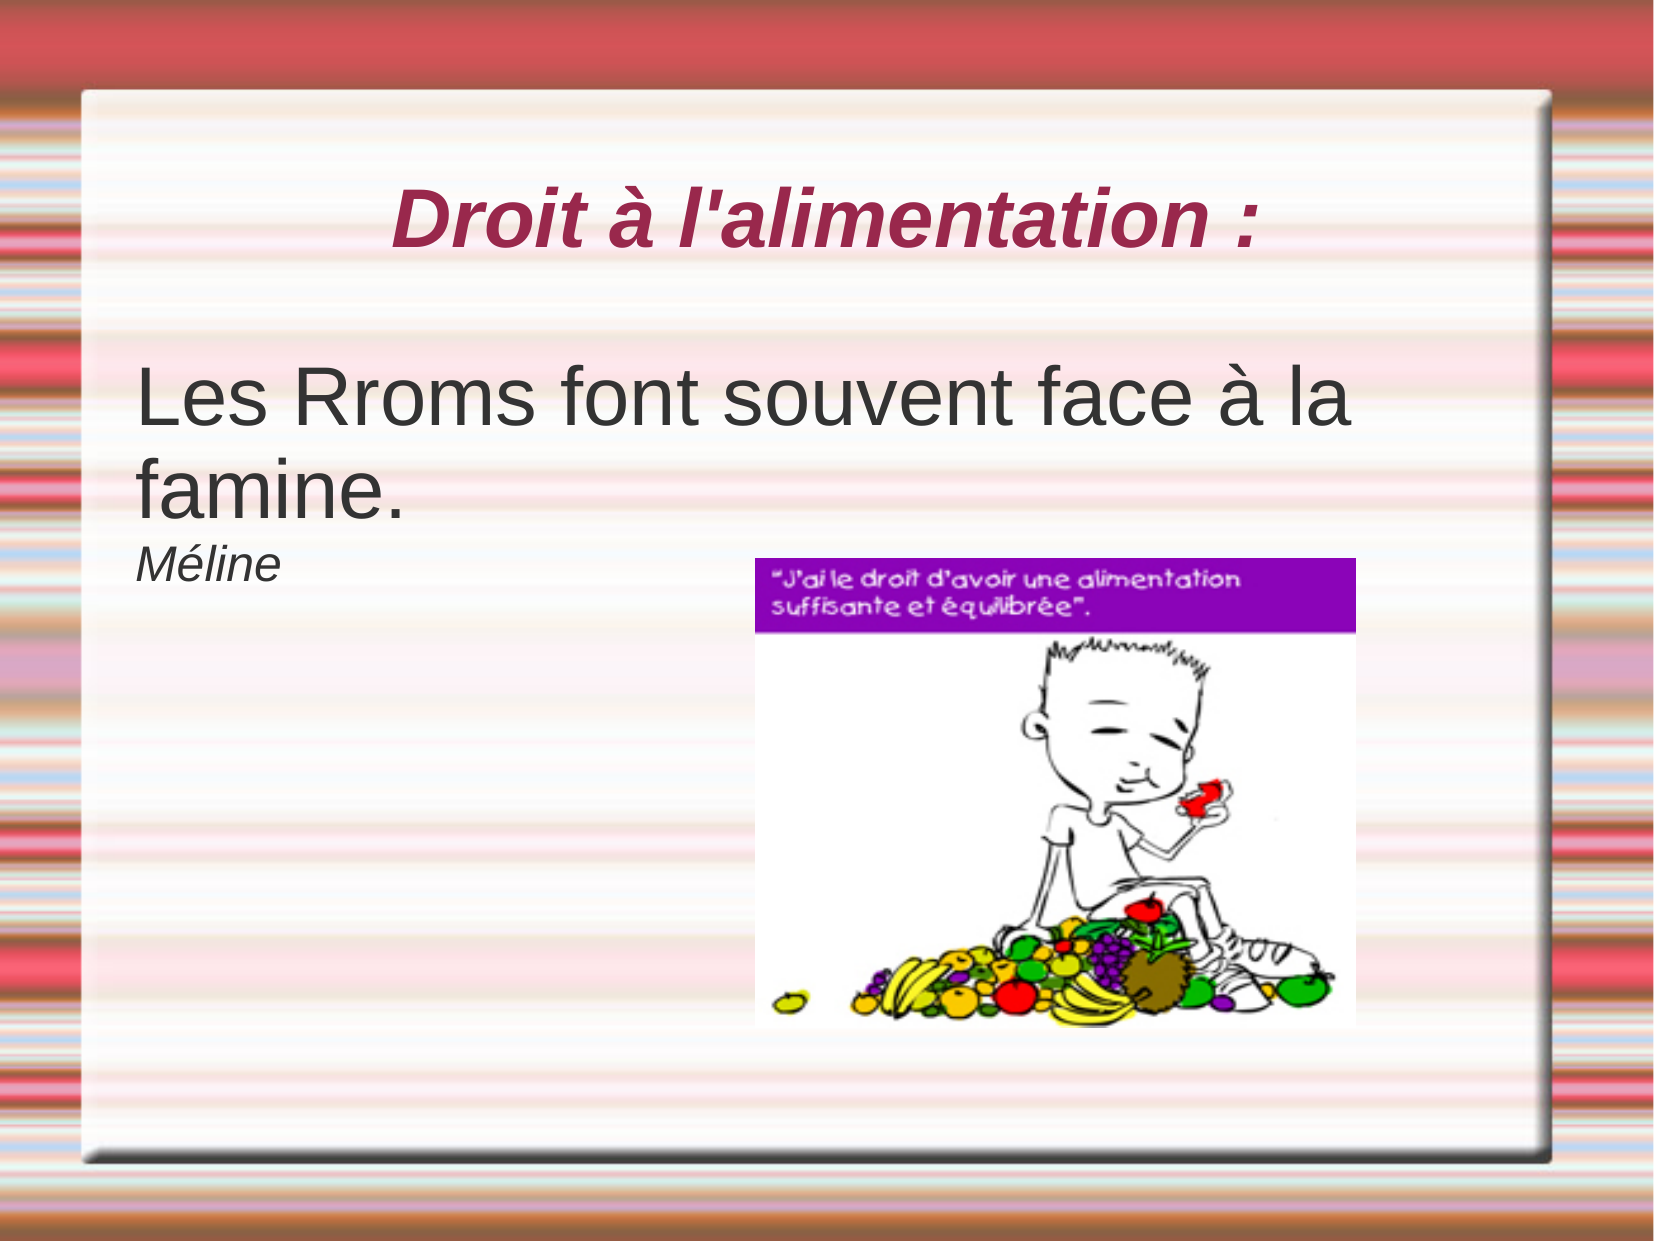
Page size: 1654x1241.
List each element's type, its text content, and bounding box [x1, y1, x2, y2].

picture [0, 0, 1654, 1241]
list Les Rroms font souvent face à la famine. Méline [134, 350, 1516, 1132]
title Droit à l'alimentation : [121, 114, 1534, 322]
